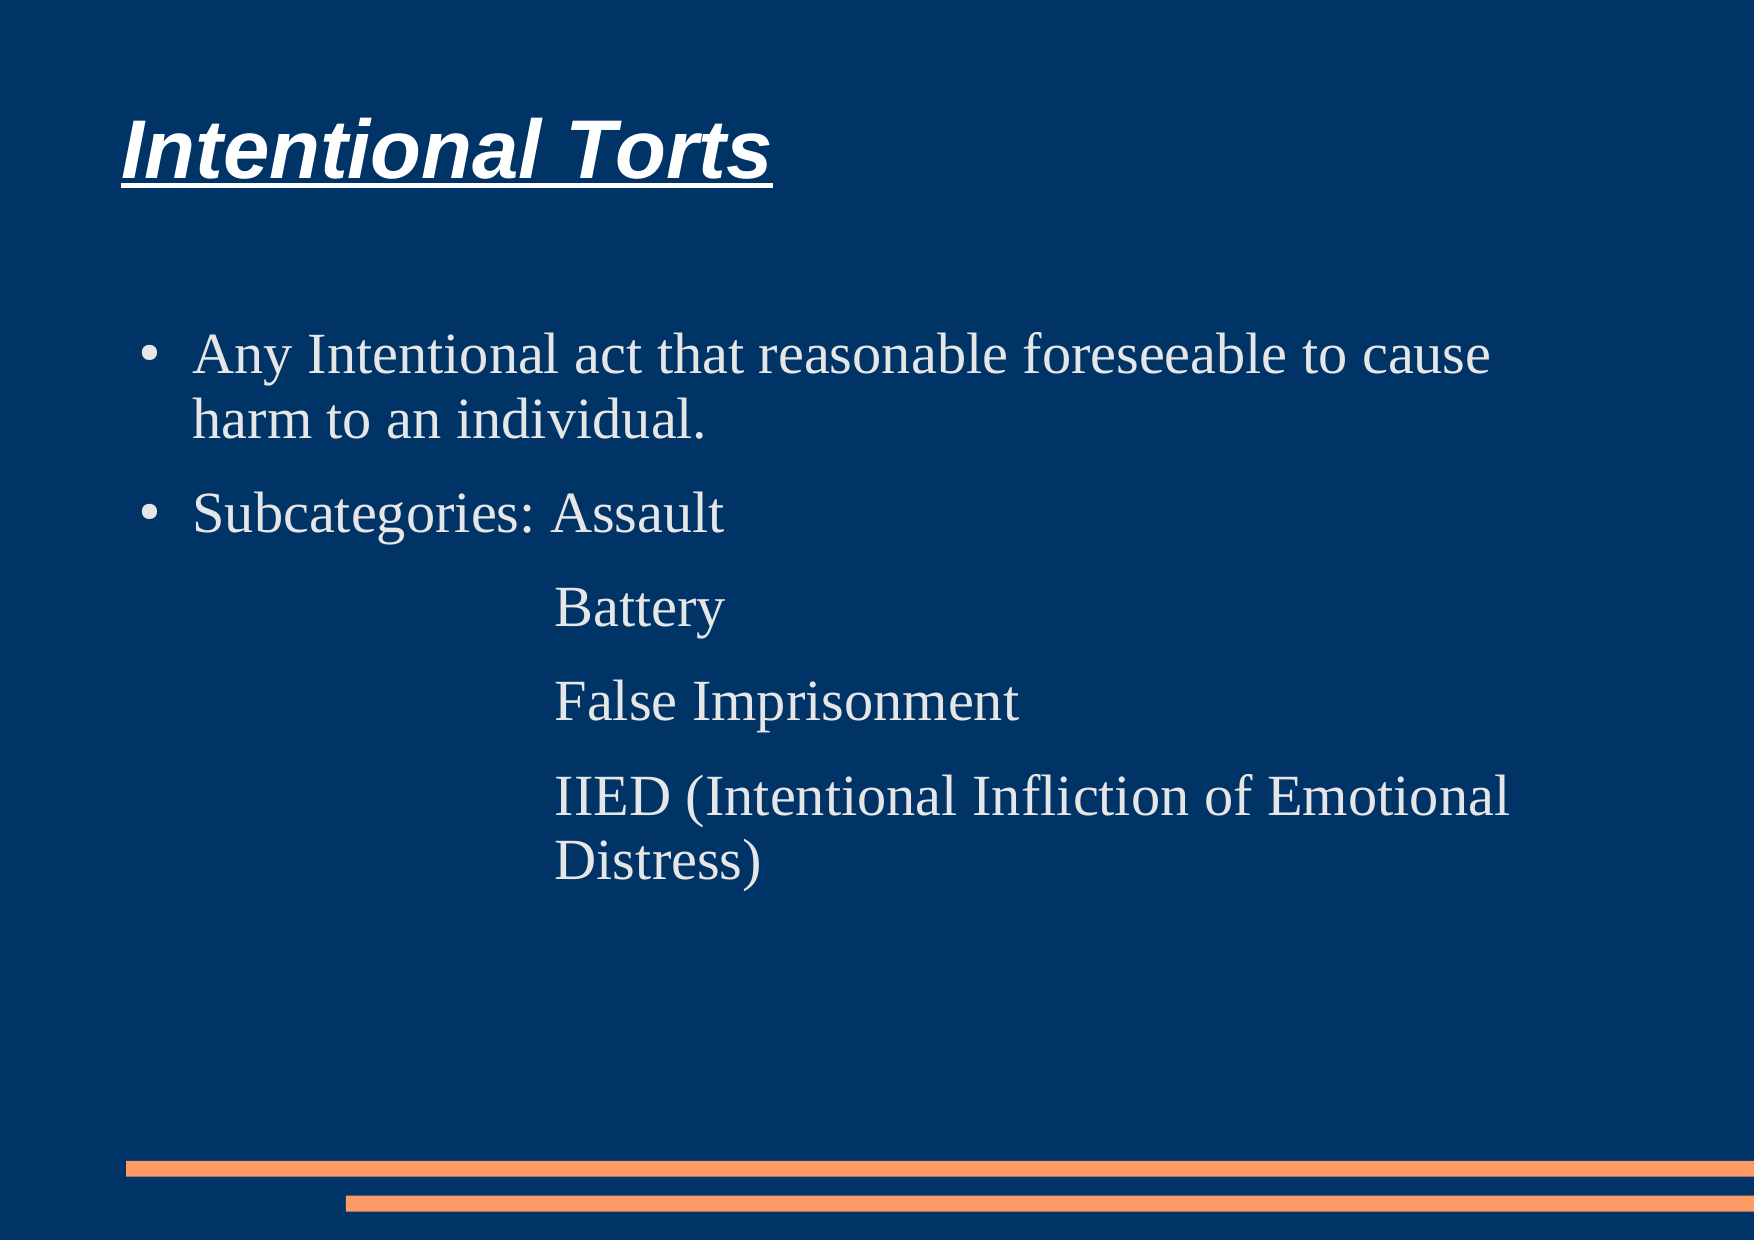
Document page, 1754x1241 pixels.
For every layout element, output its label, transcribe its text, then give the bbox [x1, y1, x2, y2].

title Intentional Torts [121, 46, 1534, 254]
list Any Intentional act that reasonable foreseeable to cause harm to an individual. Subcategories: Assault Battery False Imprisonment IIED (Intentional Infliction of Emotional Distress) [121, 322, 1561, 1132]
